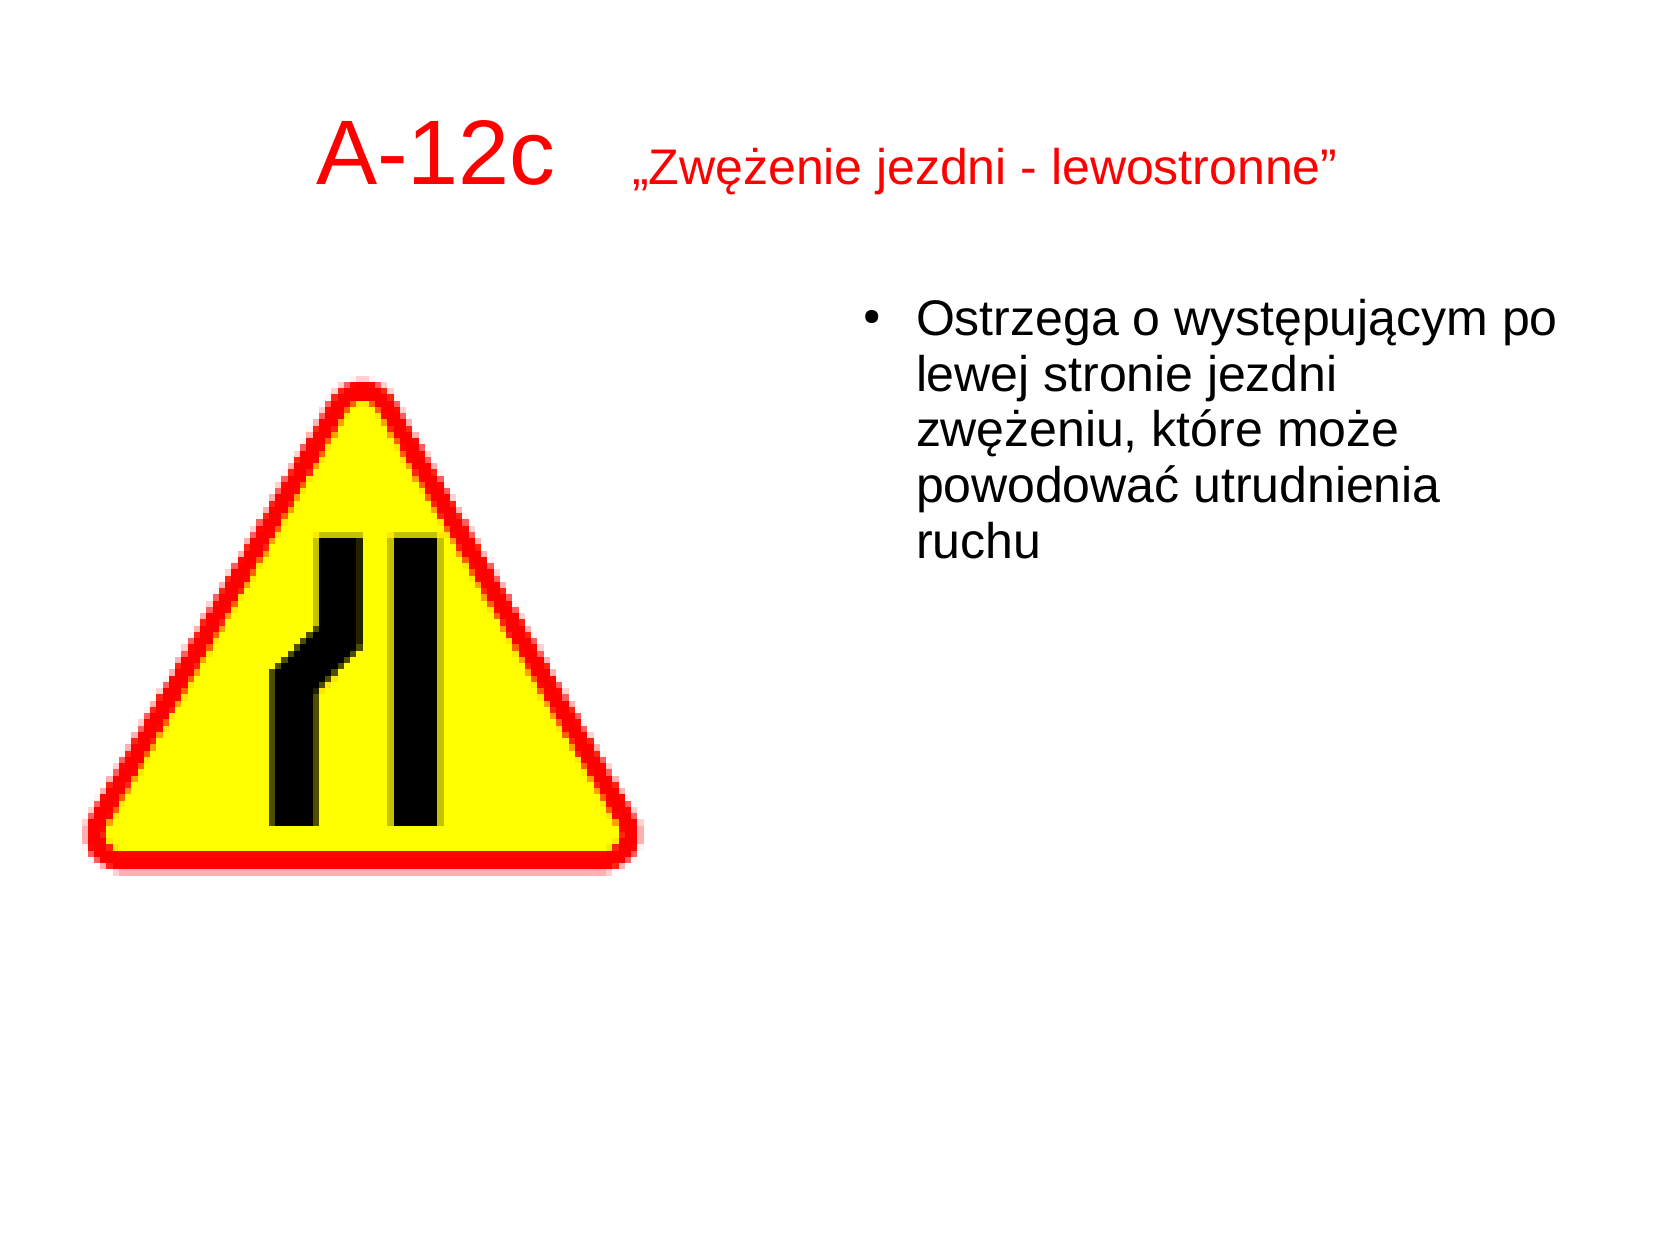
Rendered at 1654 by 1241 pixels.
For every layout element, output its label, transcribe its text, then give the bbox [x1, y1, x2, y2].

list Ostrzega o występującym po lewej stronie jezdni zwężeniu, które może powodować utrudnienia ruchu [845, 290, 1572, 1094]
title A-12c „Zwężenie jezdni - lewostronne” [82, 56, 1571, 250]
picture [82, 376, 644, 876]
